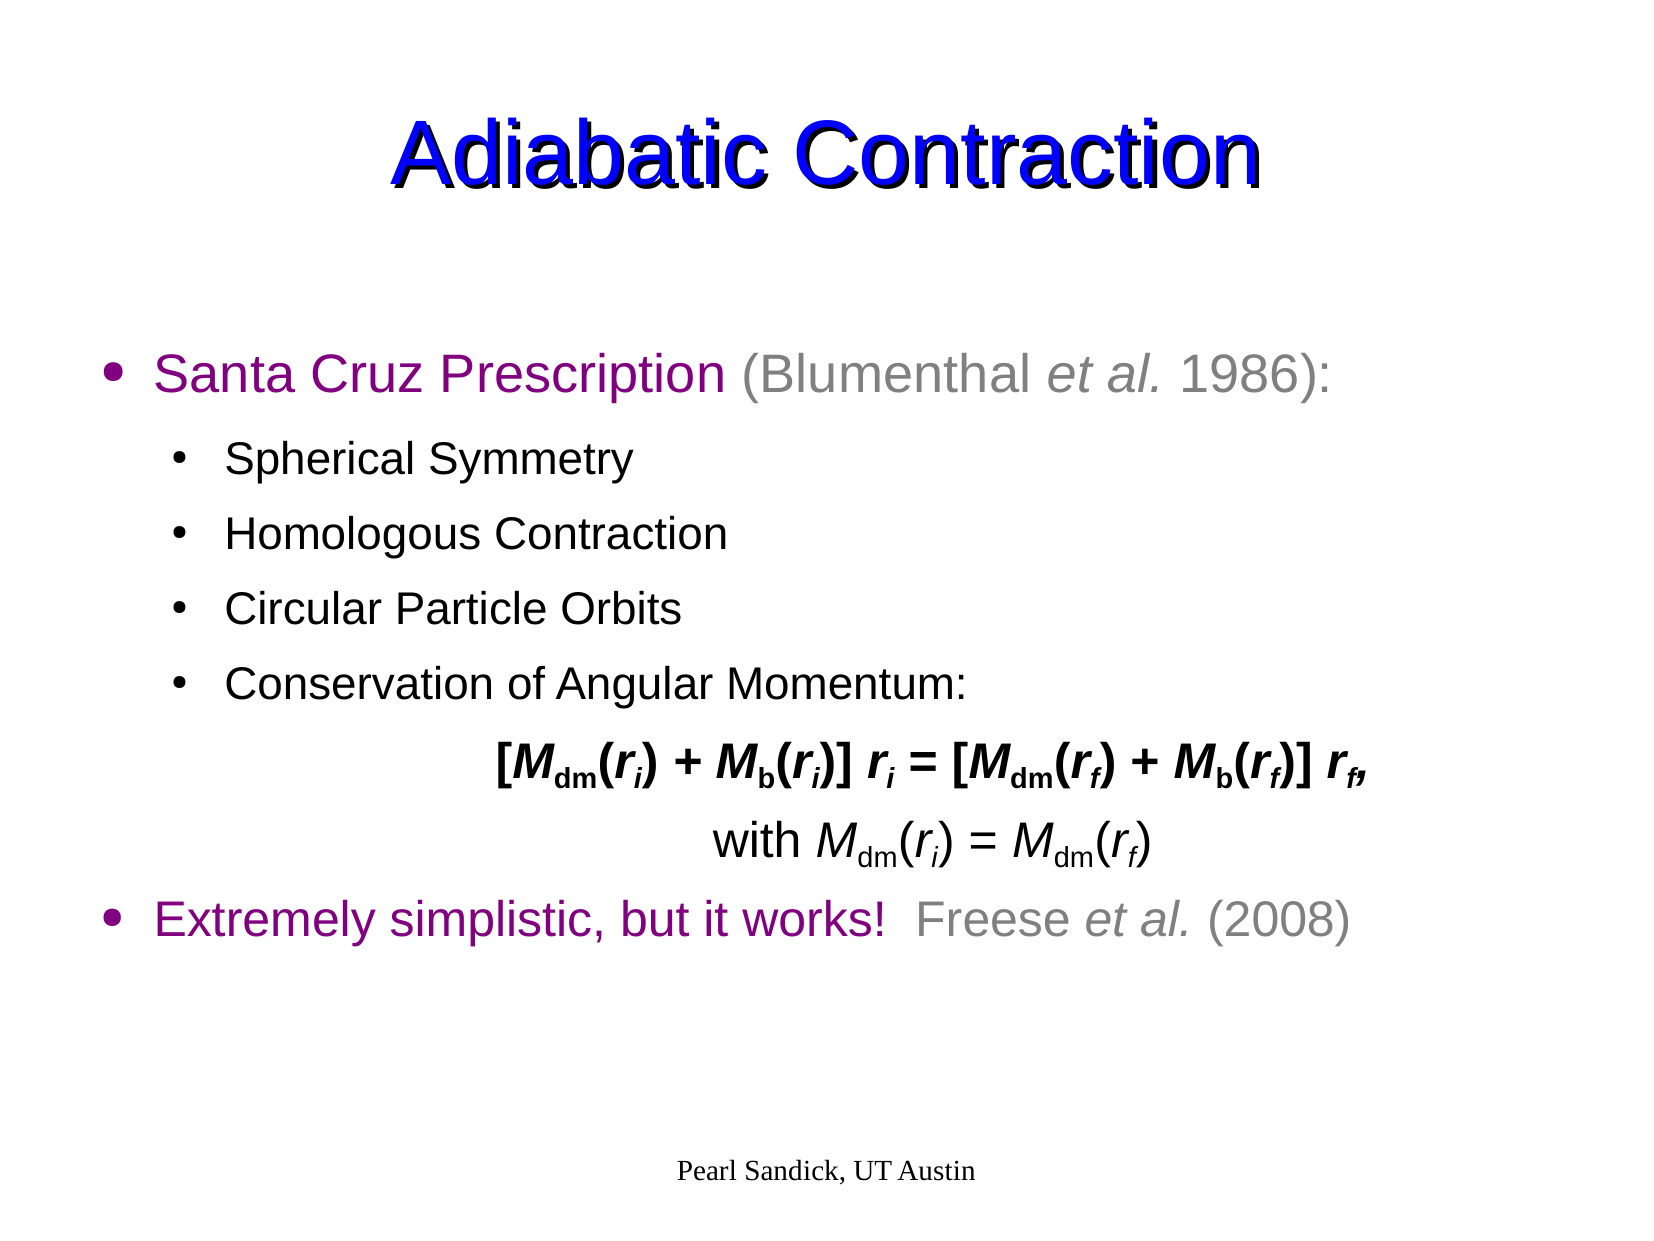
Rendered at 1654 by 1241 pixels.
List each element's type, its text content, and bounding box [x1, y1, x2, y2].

title Adiabatic Contraction [82, 56, 1571, 250]
list Santa Cruz Prescription (Blumenthal et al. 1986): Spherical Symmetry Homologous Contraction Circular Particle Orbits Conservation of Angular Momentum: [Mdm(ri) + Mb(ri)] ri = [Mdm(rf) + Mb(rf)] rf, with Mdm(ri) = Mdm(rf) Extremely simplistic, but it works! Freese et al. (2008) [82, 343, 1571, 1163]
